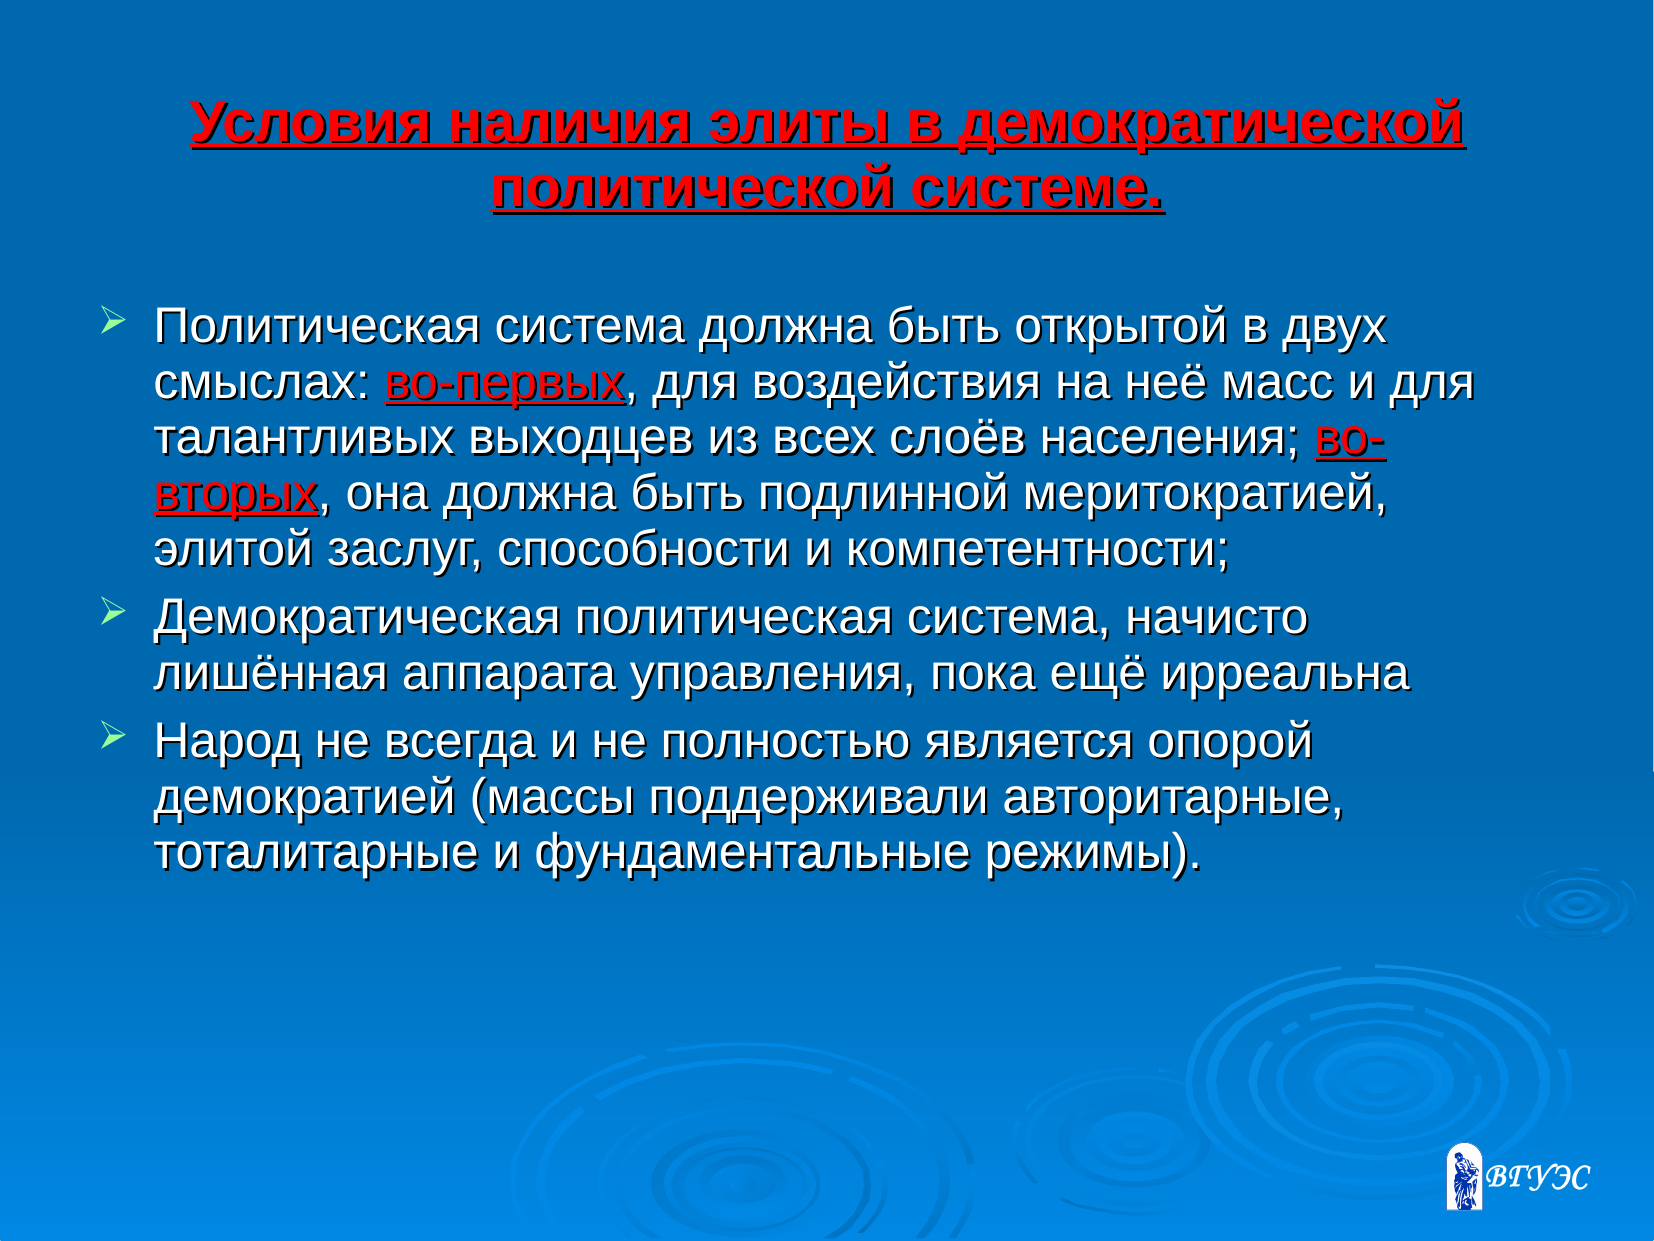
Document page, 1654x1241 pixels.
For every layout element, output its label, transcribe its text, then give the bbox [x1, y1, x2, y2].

list Политическая система должна быть открытой в двух смыслах: во-первых, для воздействия на неё масс и для талантливых выходцев из всех слоёв населения; во-вторых, она должна быть подлинной меритократией, элитой заслуг, способности и компетентности; Демократическая политическая система, начисто лишённая аппарата управления, пока ещё ирреальна Народ не всегда и не полностью является опорой демократией (массы поддерживали авторитарные, тоталитарные и фундаментальные режимы). [82, 289, 1571, 1108]
title Условия наличия элиты в демократической политической системе. [82, 50, 1571, 257]
picture [1446, 1142, 1592, 1211]
